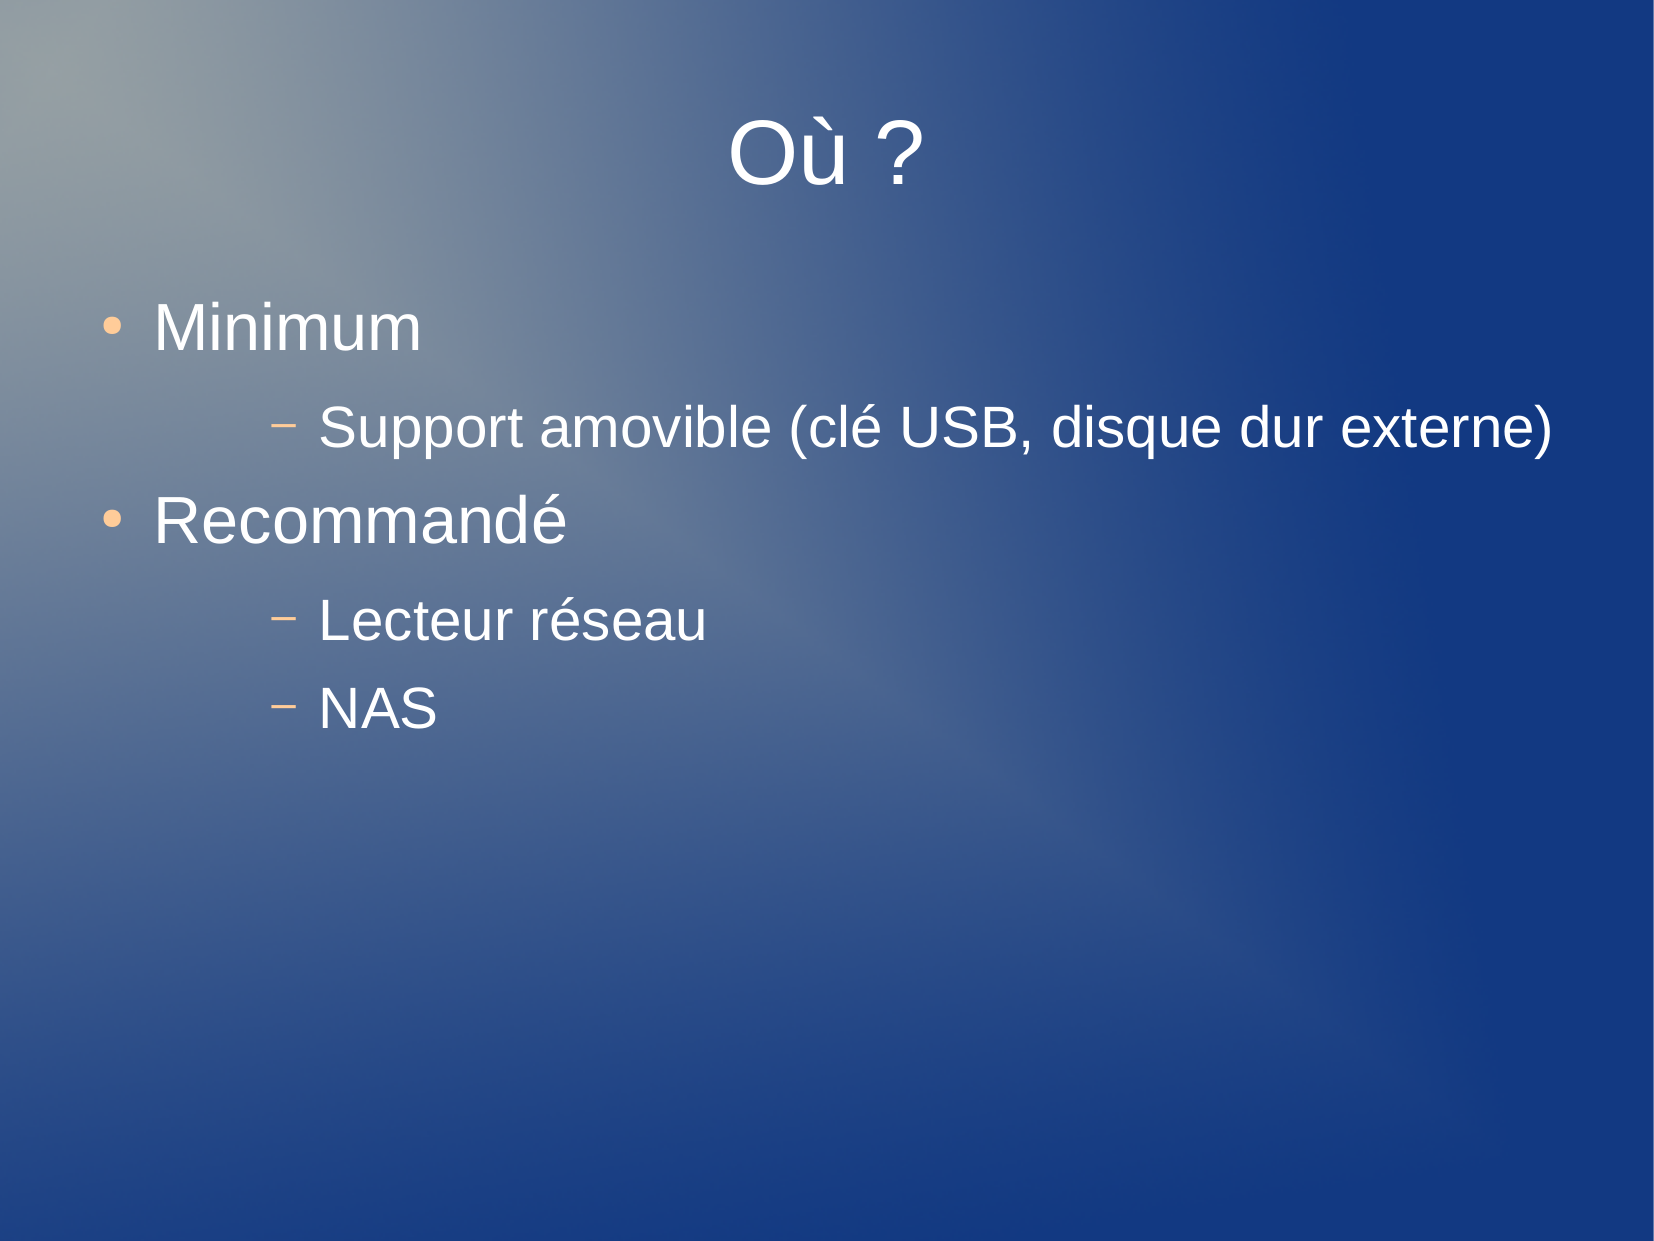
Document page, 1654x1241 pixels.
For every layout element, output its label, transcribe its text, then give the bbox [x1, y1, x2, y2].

picture [0, 0, 1654, 1241]
list Minimum Support amovible (clé USB, disque dur externe) Recommandé Lecteur réseau NAS [82, 290, 1571, 1010]
title Où ? [82, 49, 1571, 257]
